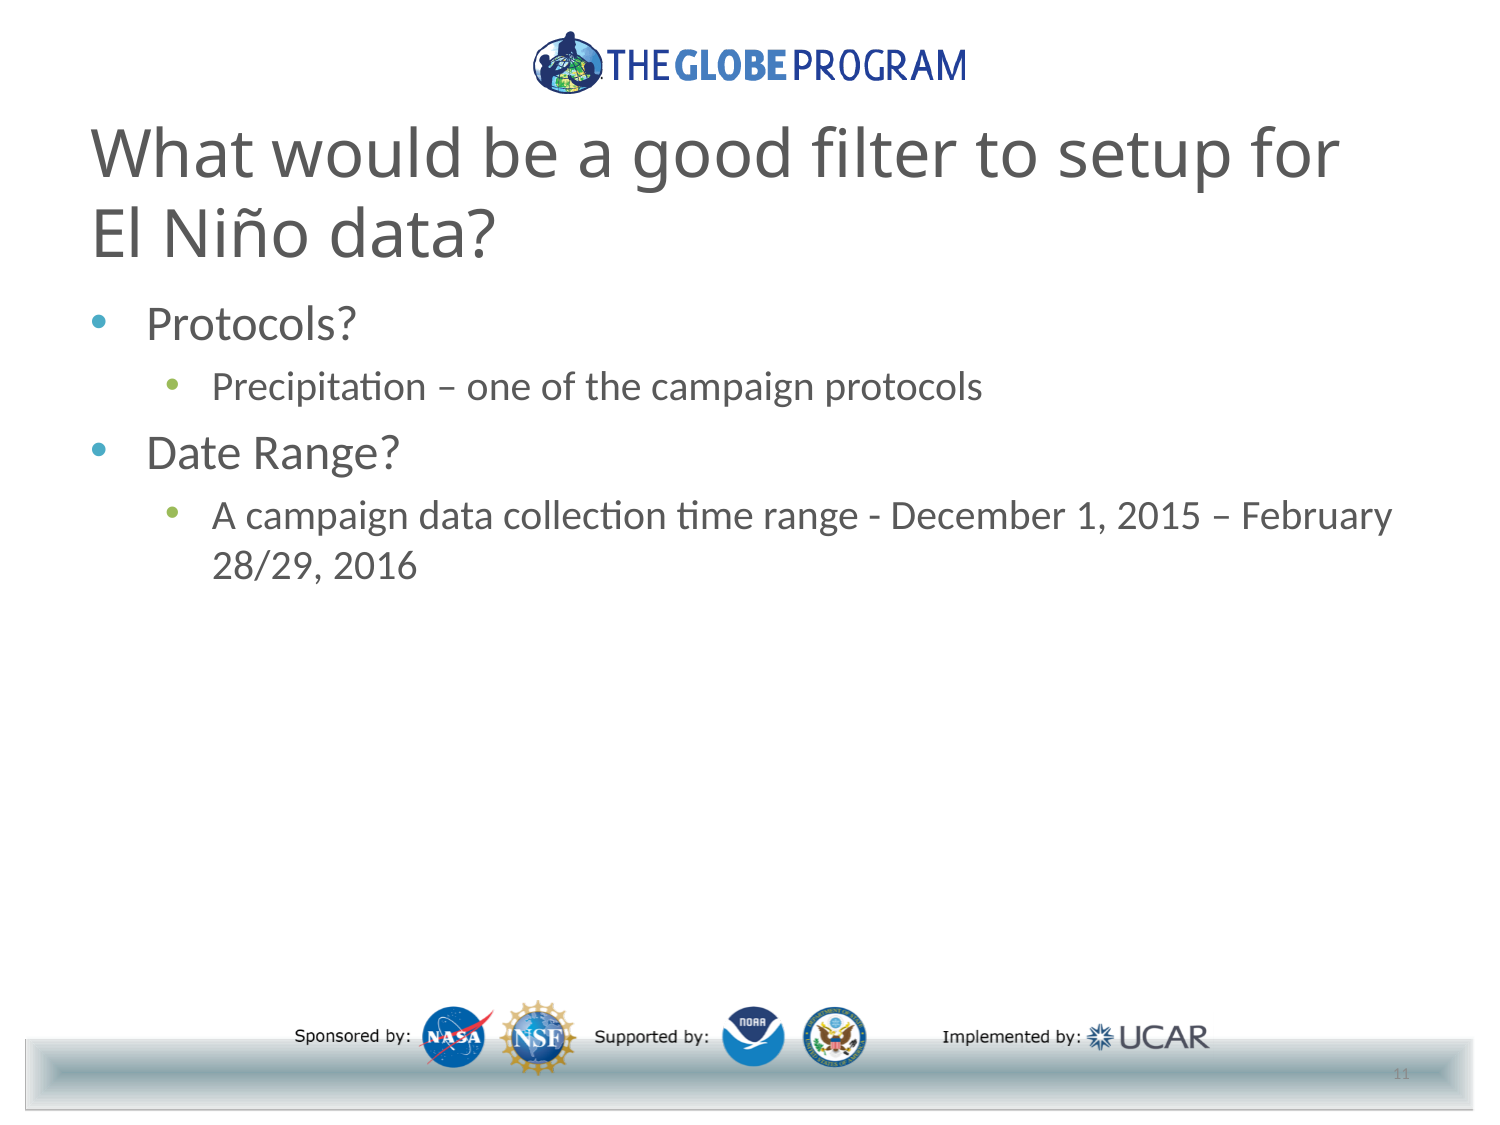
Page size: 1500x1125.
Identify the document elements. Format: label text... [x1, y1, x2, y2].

slide_number <number> [1074, 1042, 1425, 1103]
title What would be a good filter to setup for El Niño data? [75, 119, 1425, 263]
picture [526, 24, 975, 100]
list Protocols? Precipitation – one of the campaign protocols Date Range? A campaign data collection time range - December 1, 2015 – February 28/29, 2016 [75, 283, 1425, 979]
picture [262, 1000, 1238, 1085]
